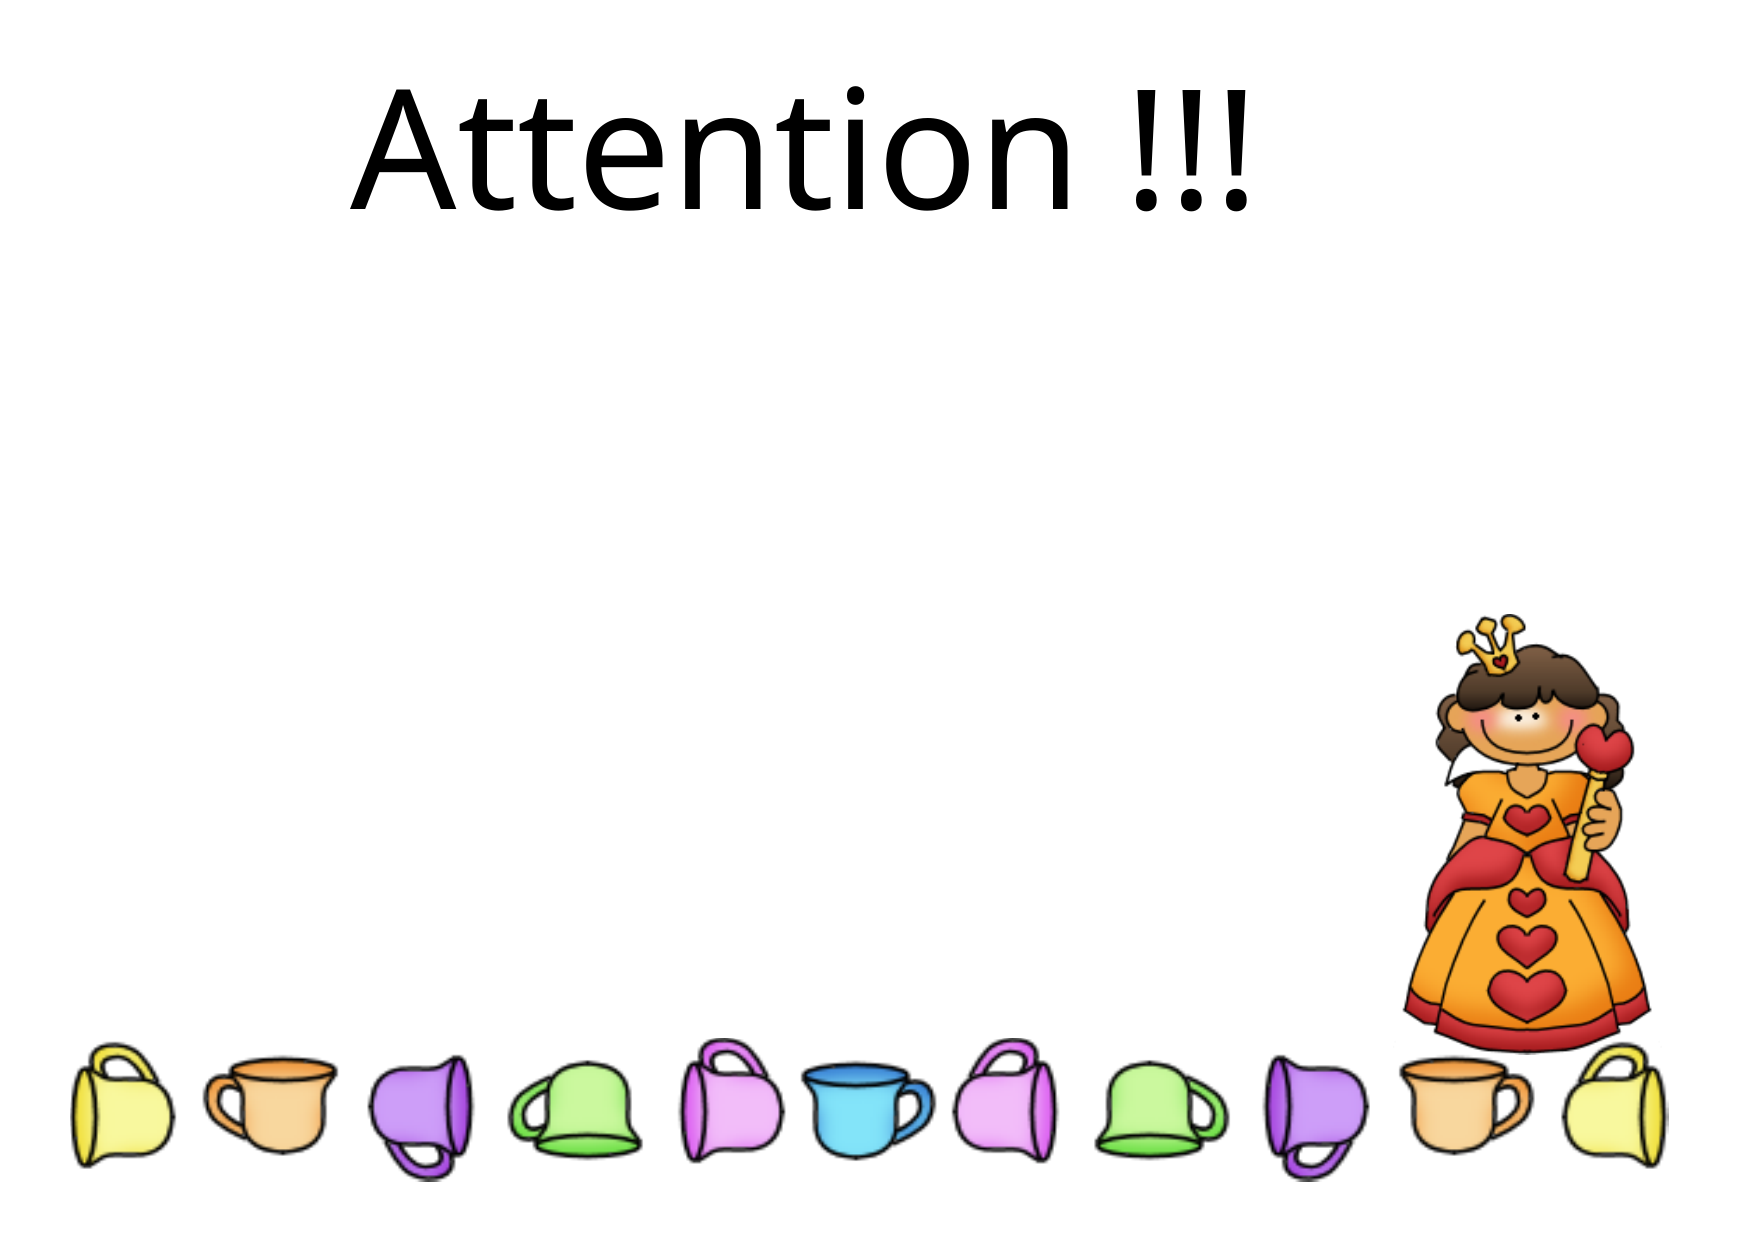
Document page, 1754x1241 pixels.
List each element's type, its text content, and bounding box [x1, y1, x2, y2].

picture [70, 614, 1669, 1182]
text_box Attention !!! [336, 23, 1392, 405]
